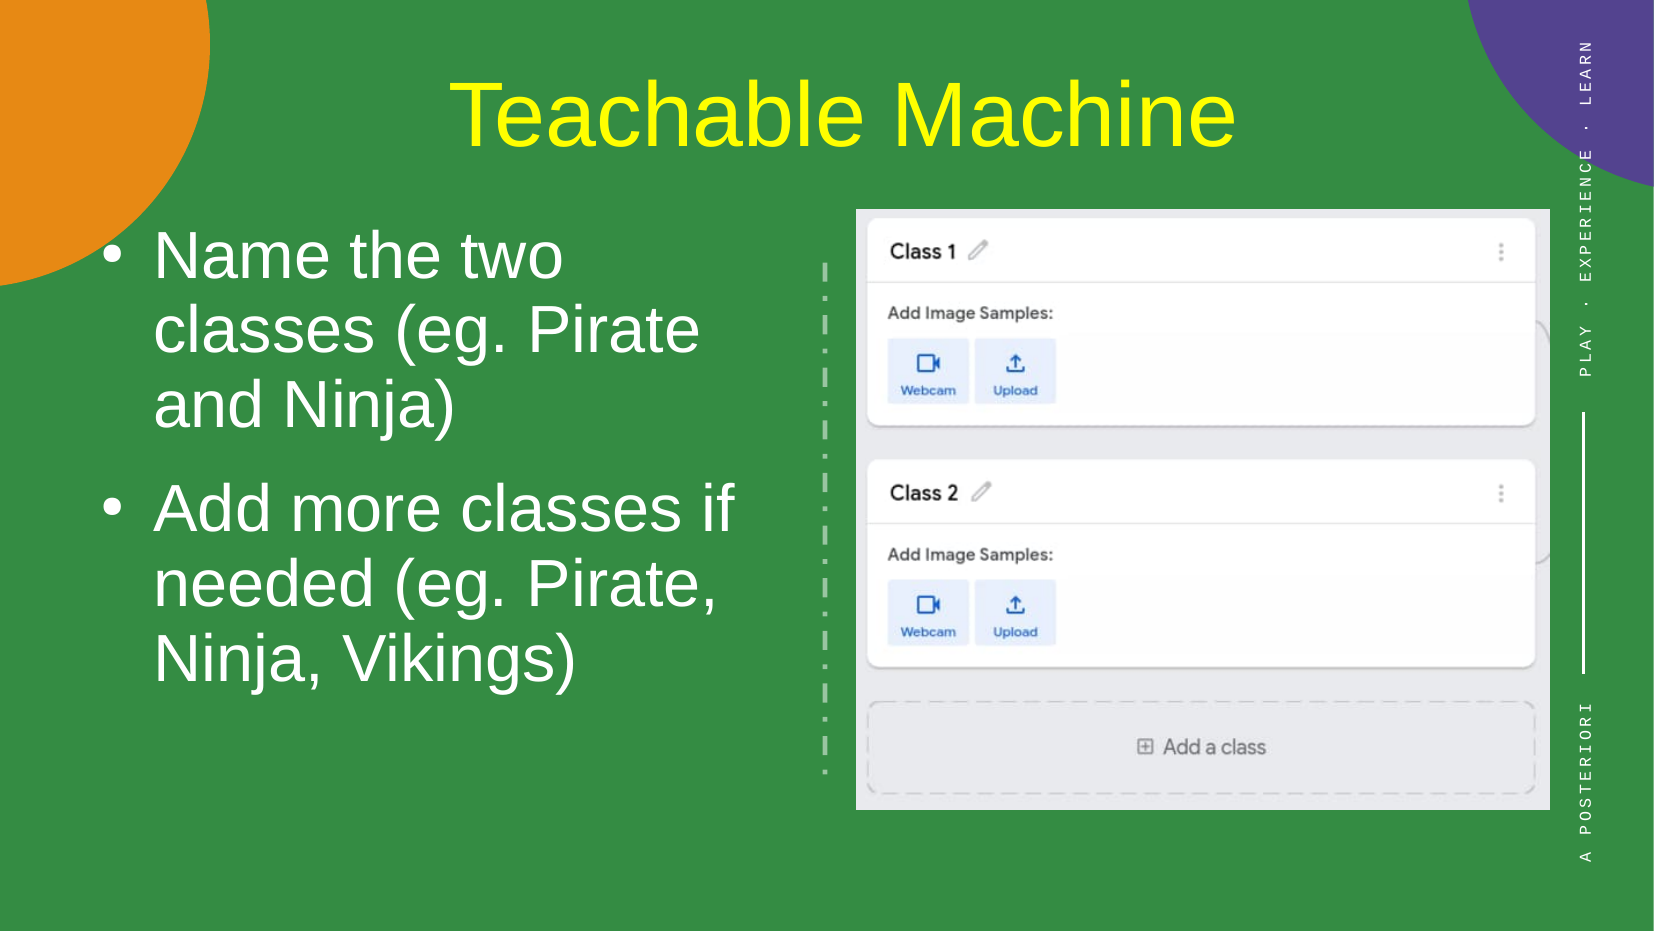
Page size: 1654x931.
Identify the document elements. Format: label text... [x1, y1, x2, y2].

list Name the two classes (eg. Pirate and Ninja) Add more classes if needed (eg. Pirate, Ninja, Vikings) [82, 217, 788, 758]
title Teachable Machine [187, 37, 1501, 193]
picture [856, 209, 1550, 810]
